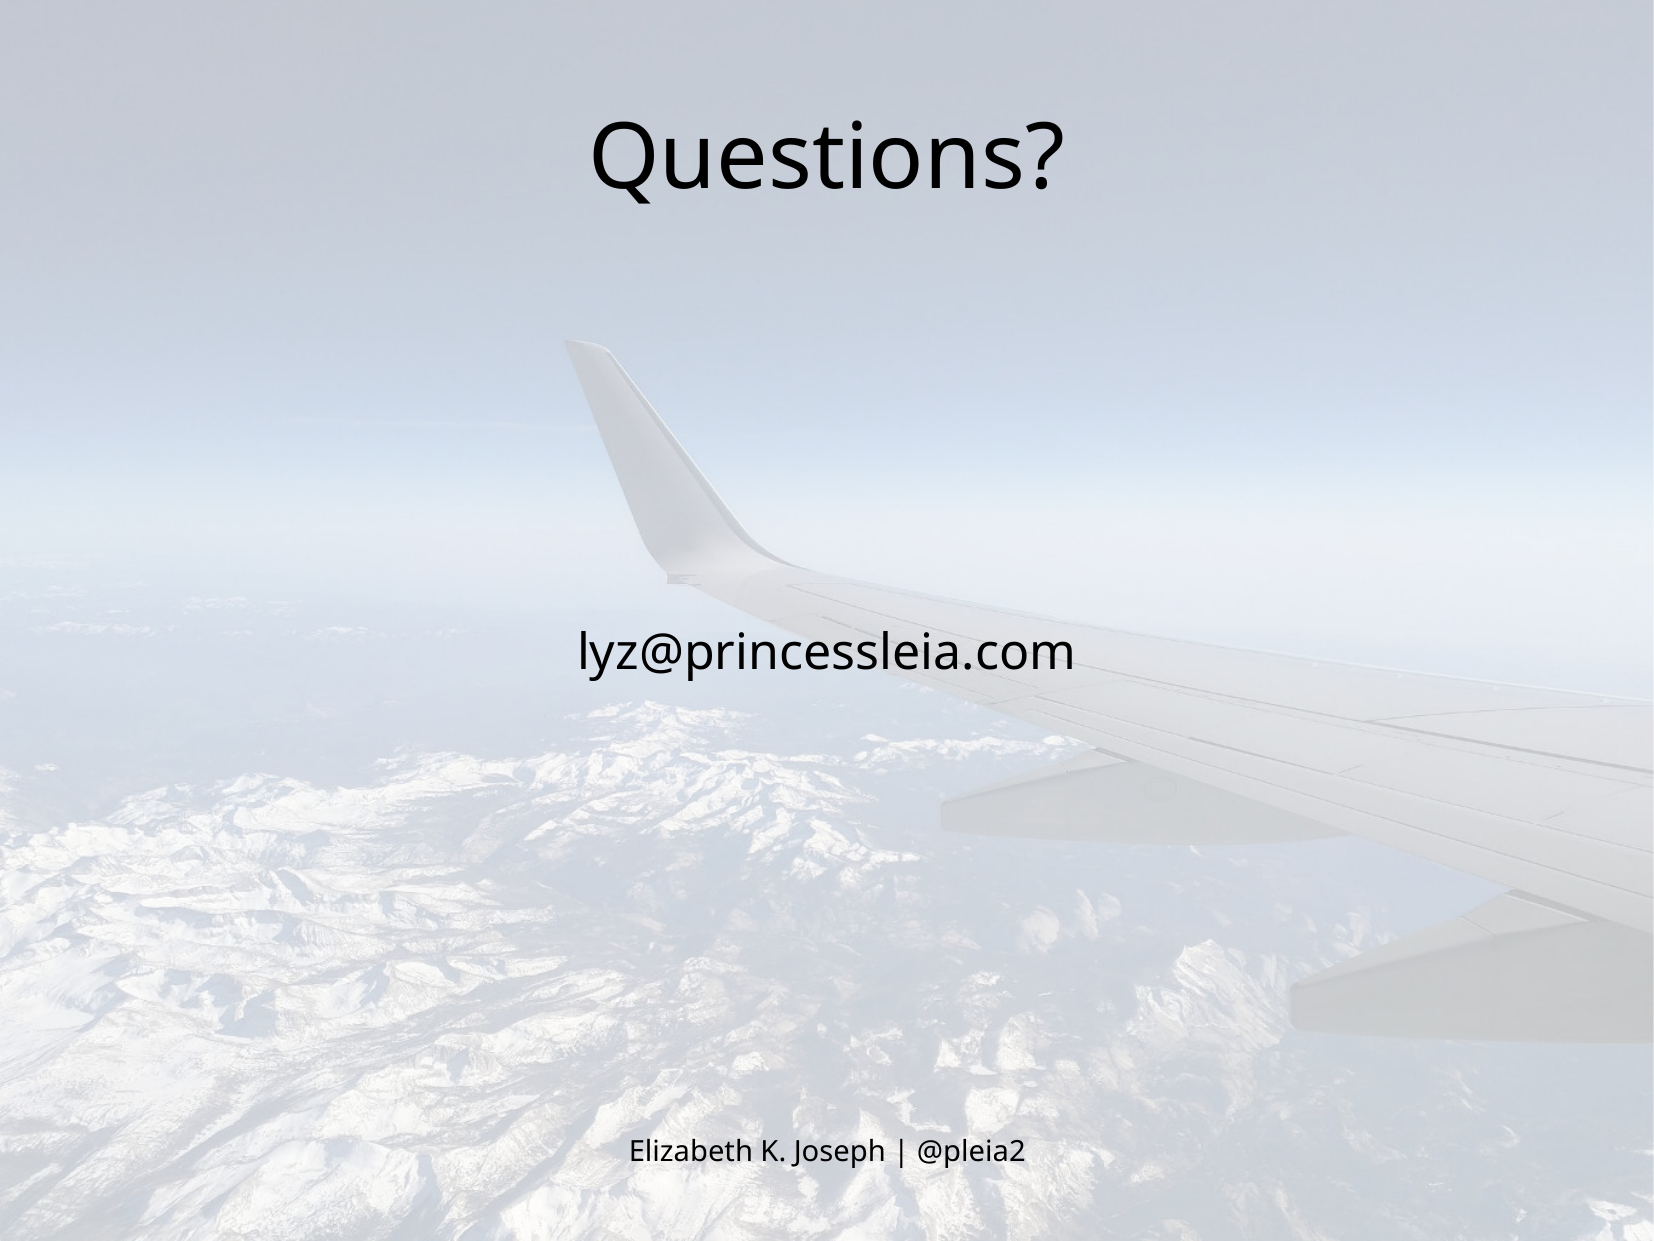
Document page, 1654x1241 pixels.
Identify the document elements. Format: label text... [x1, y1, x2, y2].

picture [0, 0, 1654, 1241]
subtitle lyz@princessleia.com [82, 290, 1571, 1010]
title Questions? [82, 49, 1571, 257]
